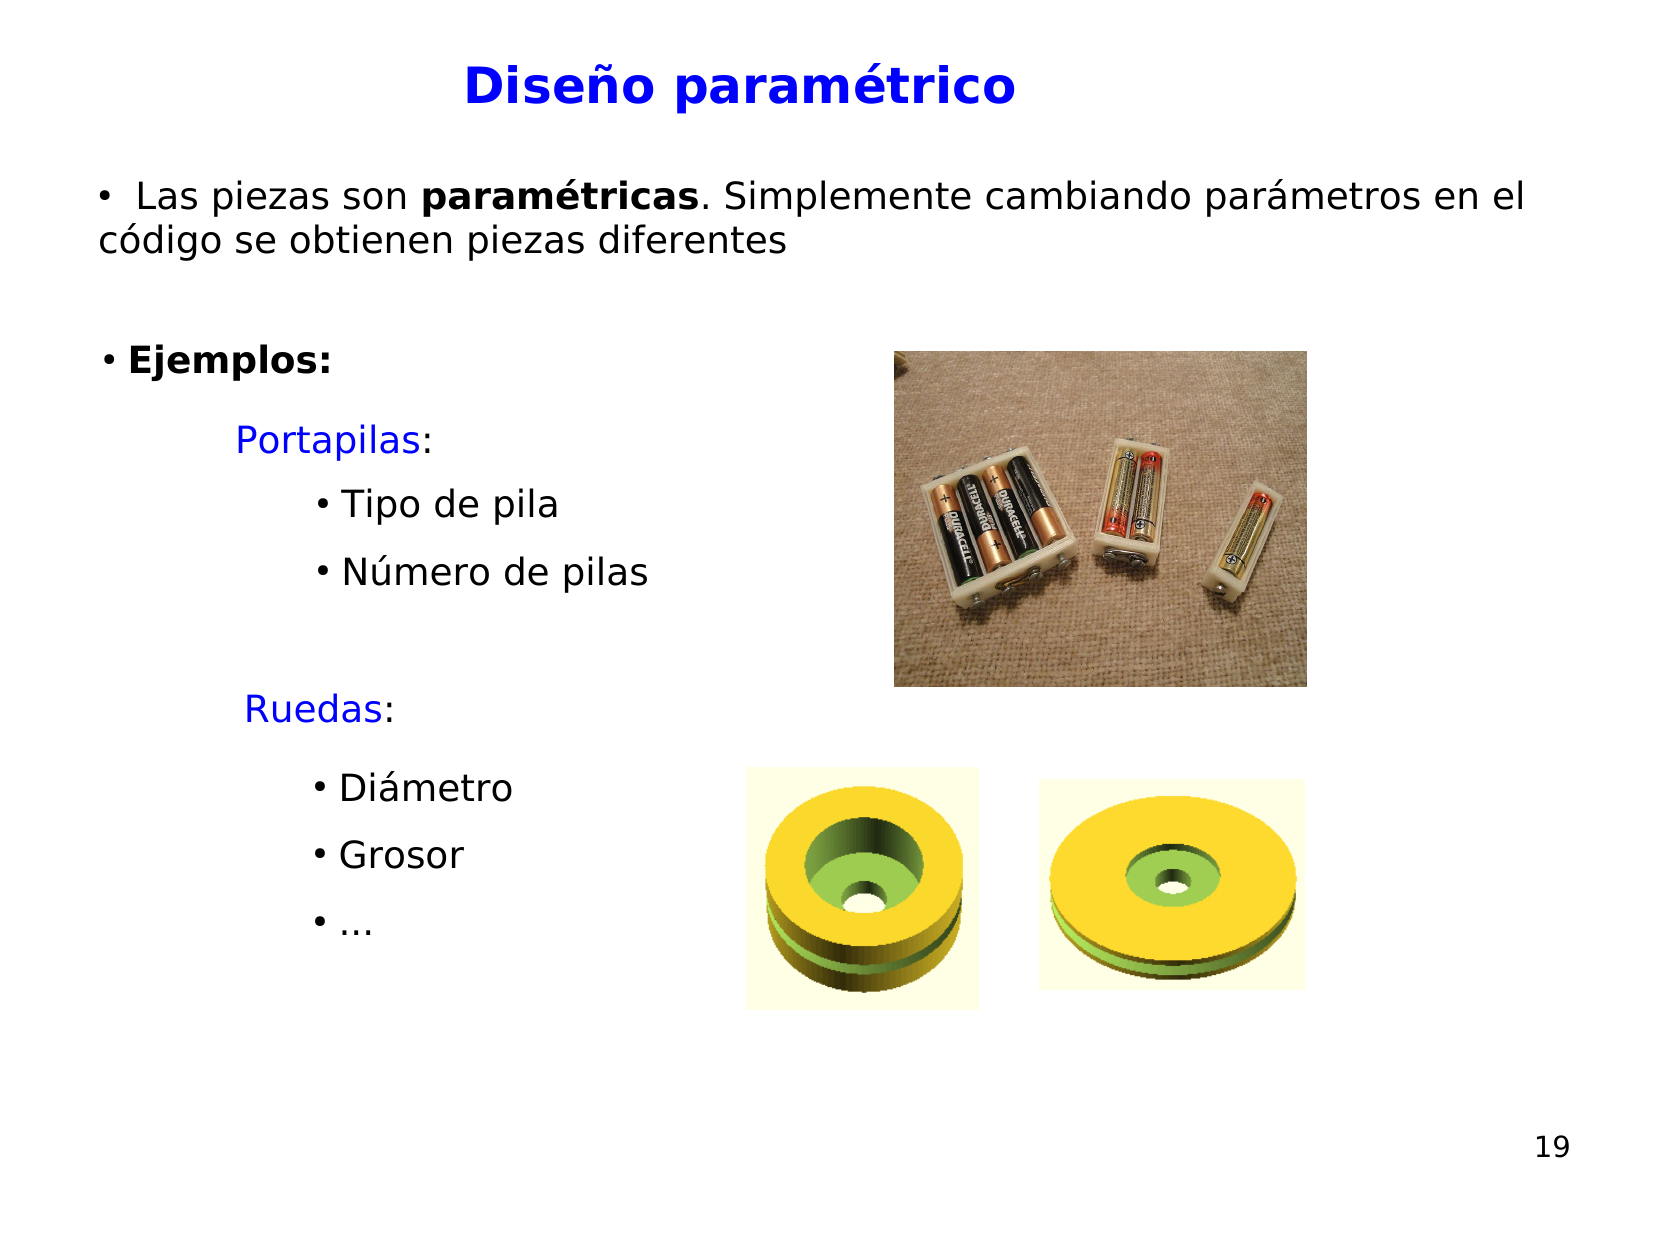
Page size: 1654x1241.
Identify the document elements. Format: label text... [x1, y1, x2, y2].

text_box Las piezas son paramétricas. Simplemente cambiando parámetros en el código se obtienen piezas diferentes [83, 167, 1550, 298]
text_box Ejemplos: [87, 331, 381, 390]
text_box Diseño paramétrico [448, 49, 1051, 123]
picture [894, 351, 1307, 687]
picture [1039, 779, 1305, 990]
text_box Diámetro Grosor ... [298, 758, 705, 952]
text_box Tipo de pila Número de pilas [301, 475, 708, 602]
text_box Ruedas: [216, 680, 522, 740]
picture [746, 767, 979, 1010]
text_box Portapilas: [207, 410, 514, 470]
